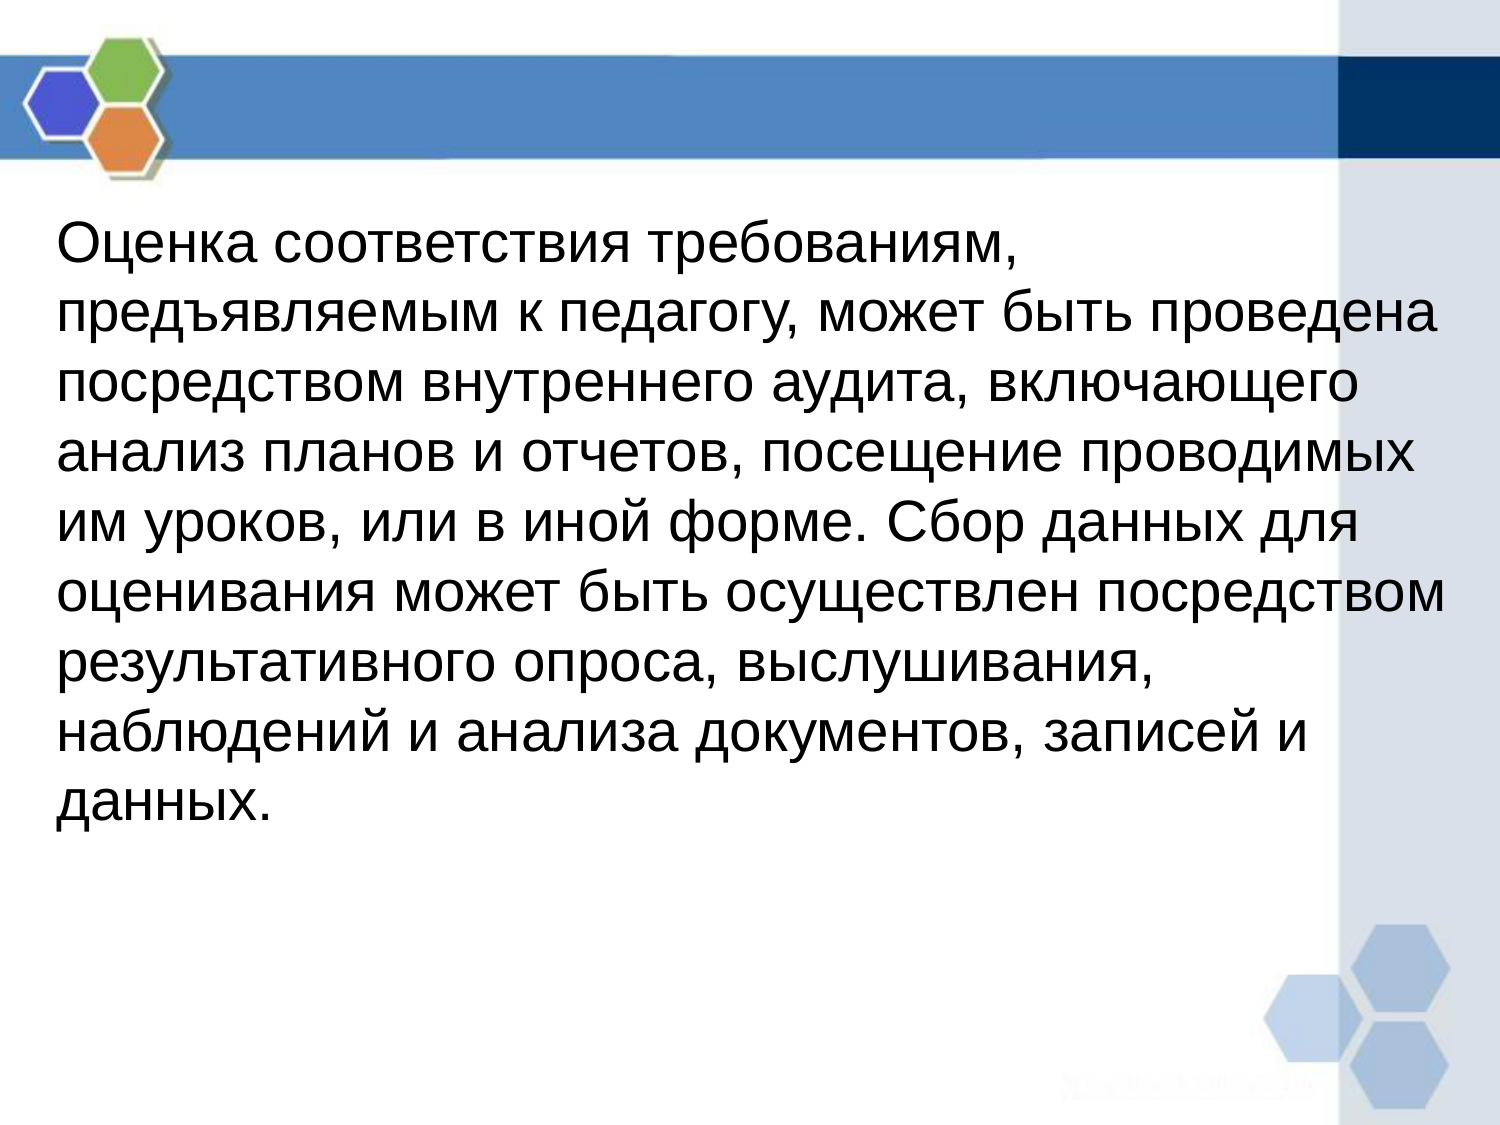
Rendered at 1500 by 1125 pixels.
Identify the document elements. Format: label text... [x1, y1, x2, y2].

picture [0, 0, 1500, 1125]
list Оценка соответствия требованиям, предъявляемым к педагогу, может быть проведена посредством внутреннего аудита, включающего анализ планов и отчетов, посещение проводимых им уроков, или в иной форме. Сбор данных для оценивания может быть осуществлен посредством результативного опроса, выслушивания, наблюдений и анализа документов, записей и данных. [41, 196, 1471, 870]
